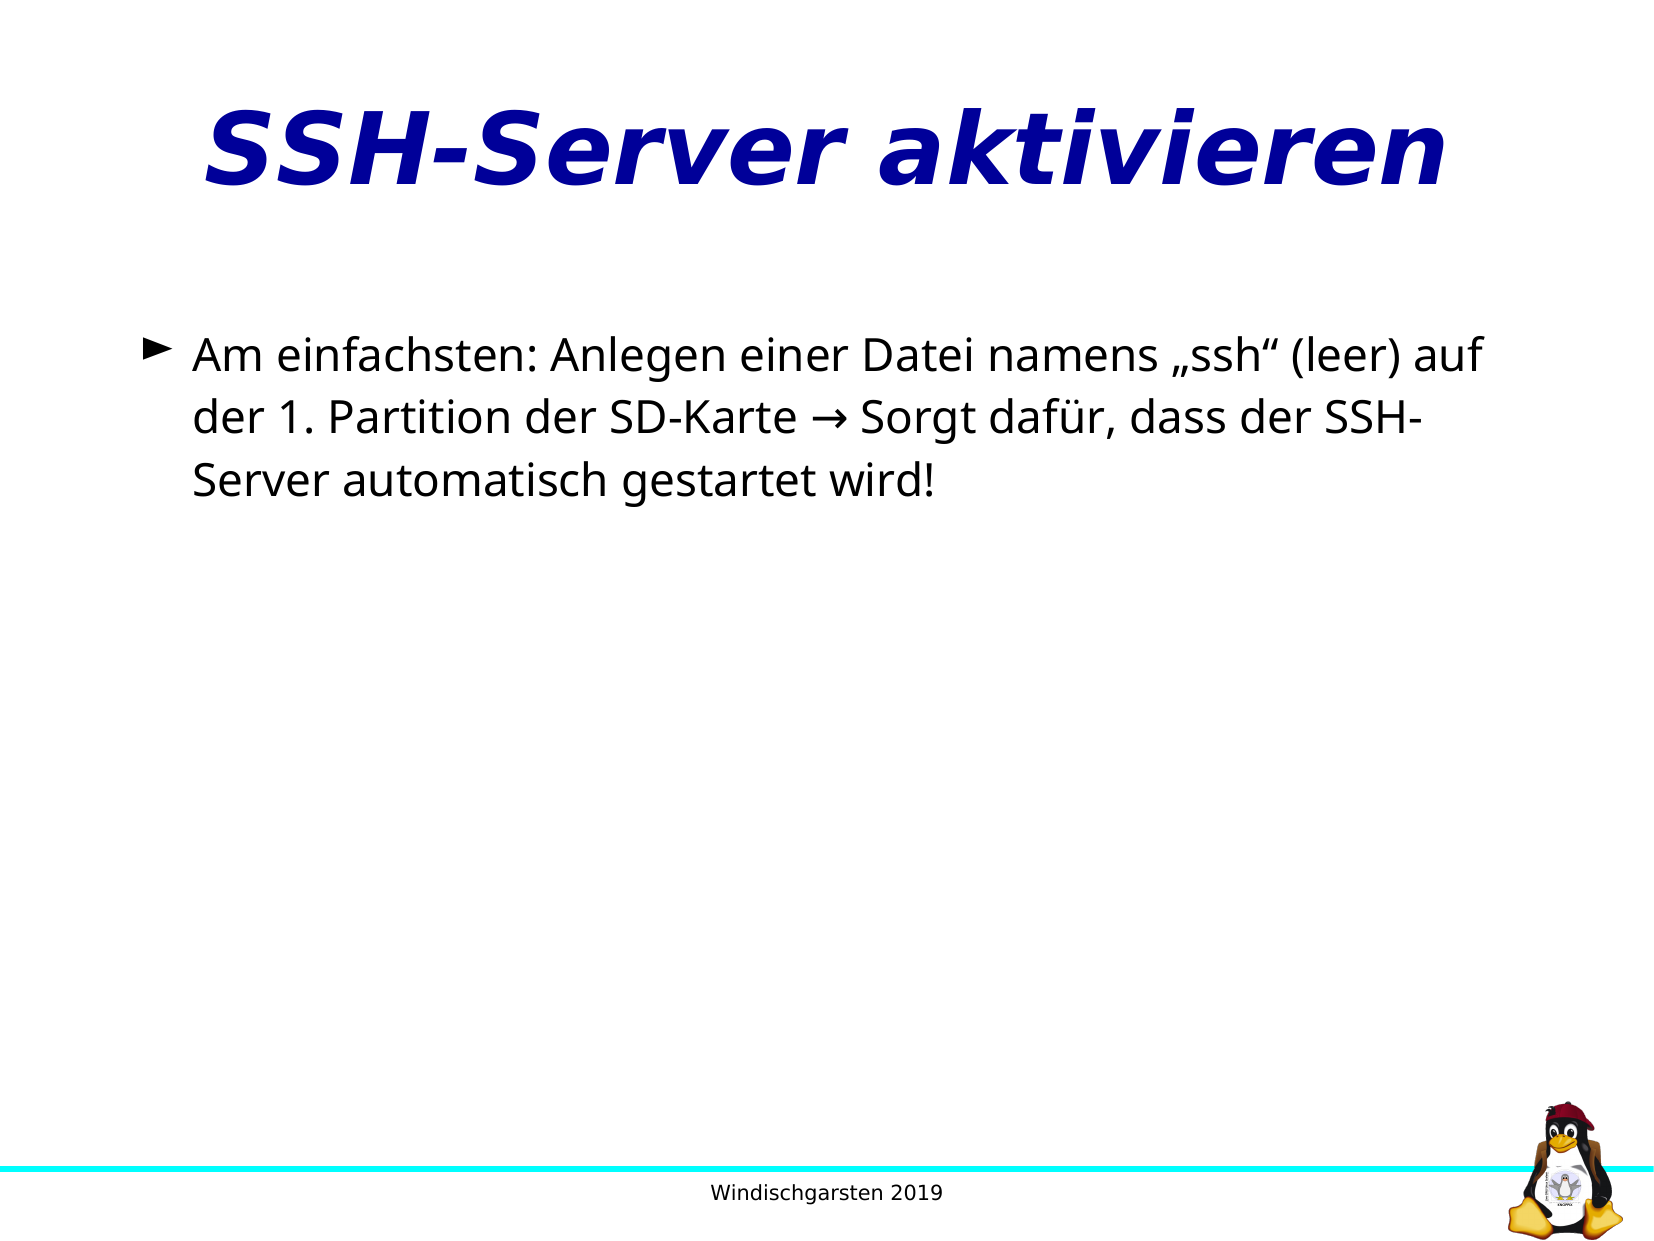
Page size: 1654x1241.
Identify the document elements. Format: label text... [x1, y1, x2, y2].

list Am einfachsten: Anlegen einer Datei namens „ssh“ (leer) auf der 1. Partition der SD-Karte → Sorgt dafür, dass der SSH-Server automatisch gestartet wird! [121, 322, 1561, 1132]
title SSH-Server aktivieren [121, 33, 1534, 267]
picture [1505, 1100, 1625, 1241]
